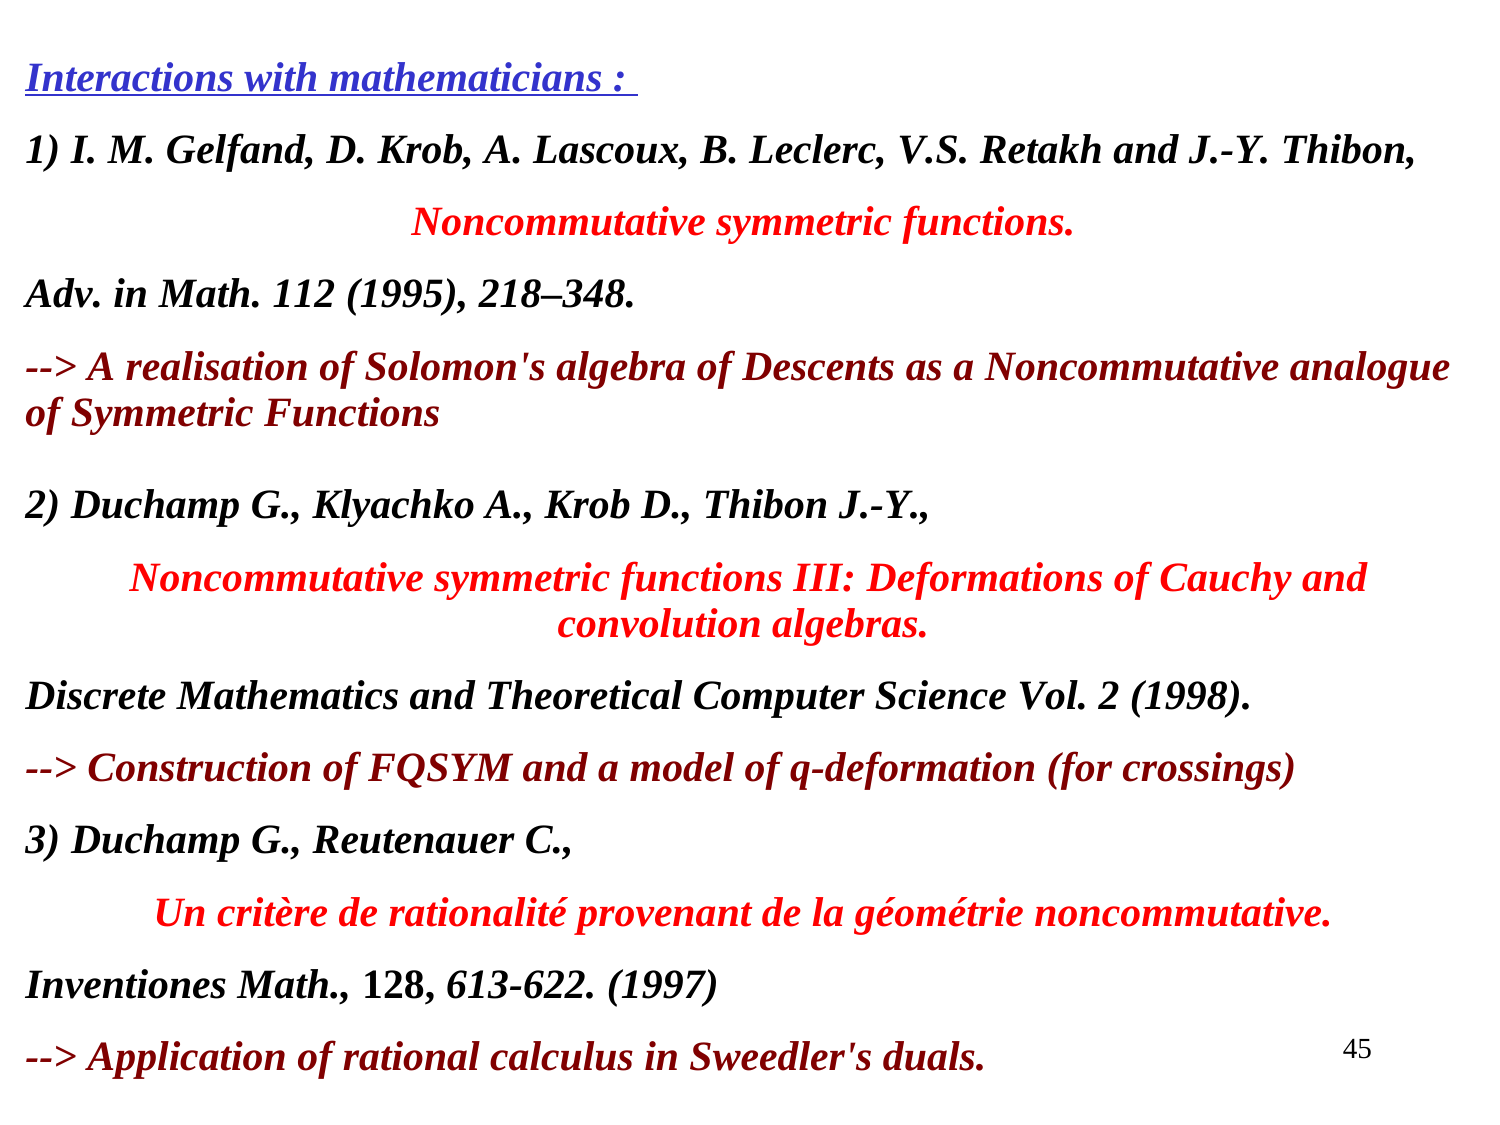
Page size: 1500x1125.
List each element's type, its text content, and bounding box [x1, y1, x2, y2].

text_box Interactions with mathematicians : 1) I. M. Gelfand, D. Krob, A. Lascoux, B. Leclerc, V.S. Retakh and J.-Y. Thibon, Noncommutative symmetric functions. Adv. in Math. 112 (1995), 218–348. --> A realisation of Solomon's algebra of Descents as a Noncommutative analogue of Symmetric Functions 2) Duchamp G., Klyachko A., Krob D., Thibon J.-Y., Noncommutative symmetric functions III: Deformations of Cauchy and convolution algebras. Discrete Mathematics and Theoretical Computer Science Vol. 2 (1998). --> Construction of FQSYM and a model of q-deformation (for crossings) 3) Duchamp G., Reutenauer C., Un critère de rationalité provenant de la géométrie noncommutative. Inventiones Math., 128, 613-622. (1997) --> Application of rational calculus in Sweedler's duals. [10, 46, 1487, 1097]
